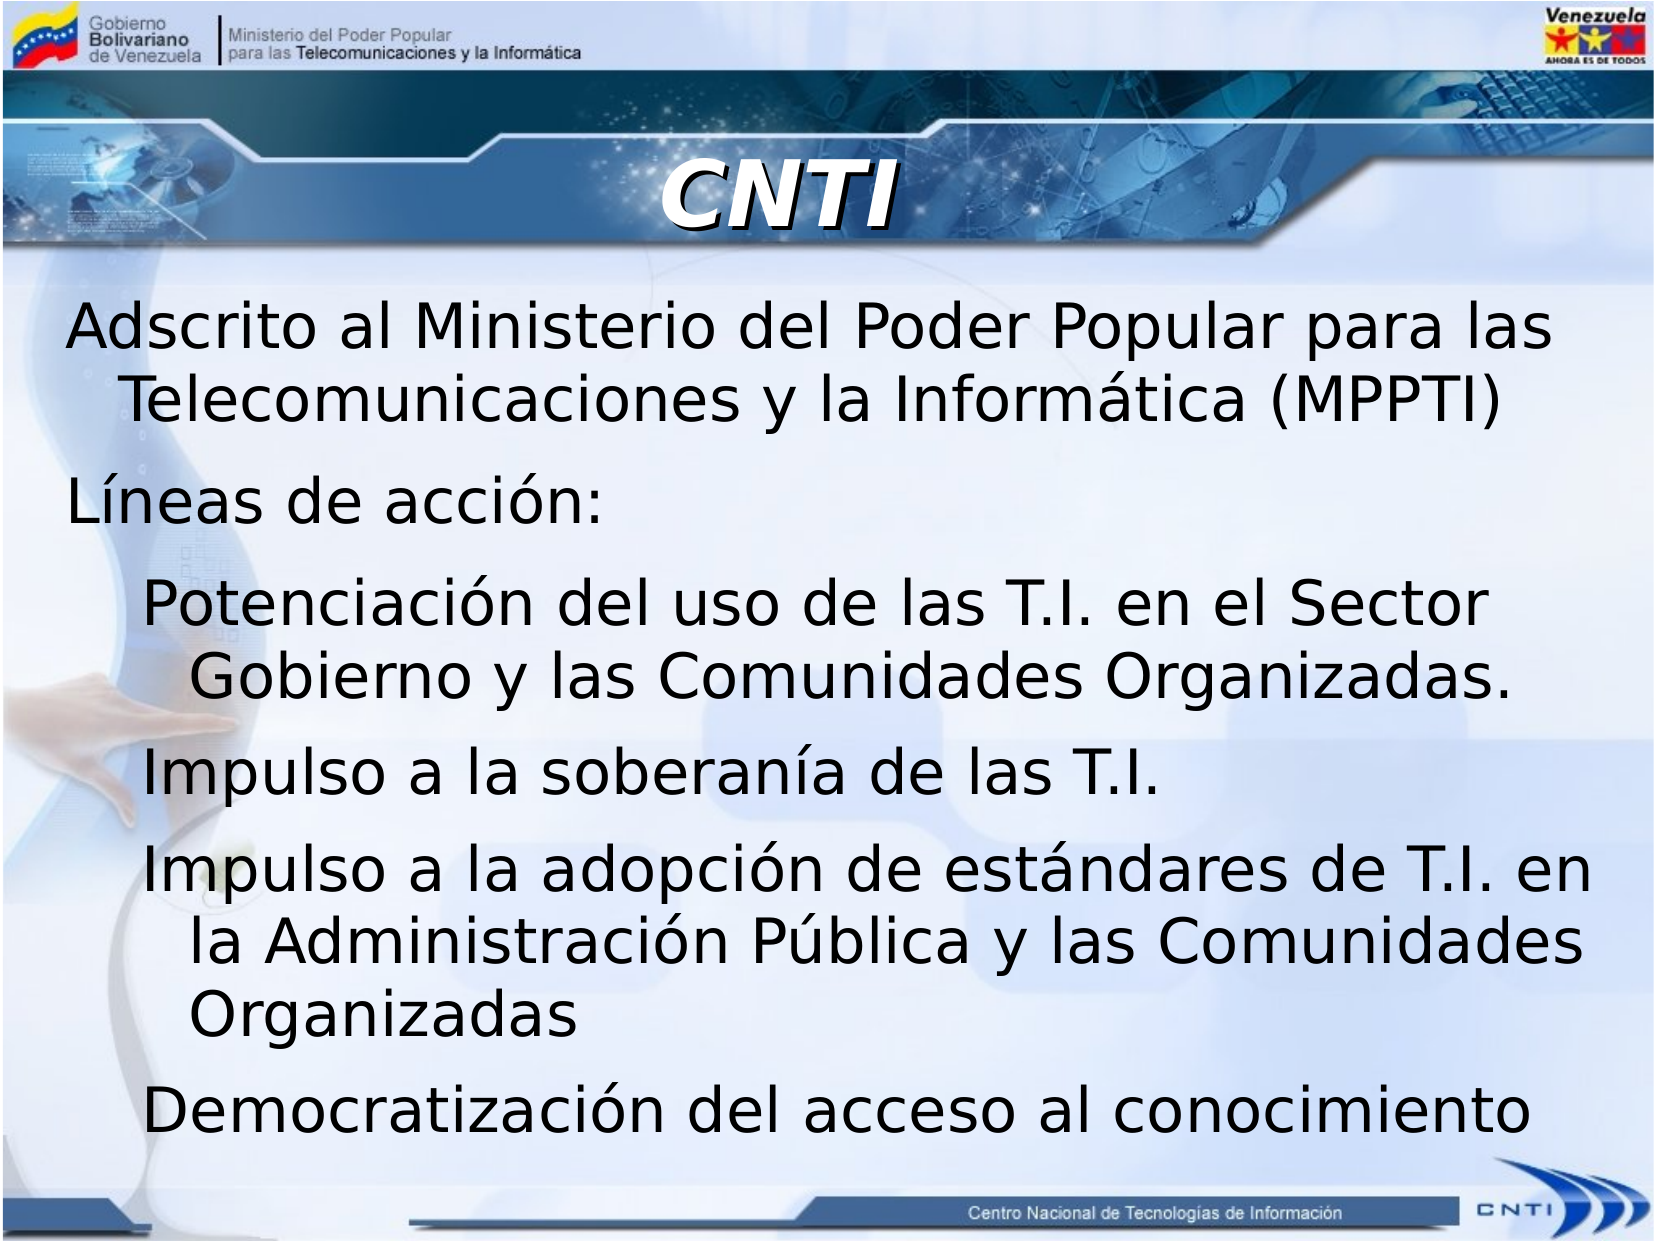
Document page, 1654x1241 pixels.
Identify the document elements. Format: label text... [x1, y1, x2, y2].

list Adscrito al Ministerio del Poder Popular para las Telecomunicaciones y la Informática (MPPTI) Líneas de acción: Potenciación del uso de las T.I. en el Sector Gobierno y las Comunidades Organizadas. Impulso a la soberanía de las T.I. Impulso a la adopción de estándares de T.I. en la Administración Pública y las Comunidades Organizadas Democratización del acceso al conocimiento [47, 290, 1625, 1148]
picture [2, 1, 1654, 1241]
title CNTI [35, 90, 1524, 298]
